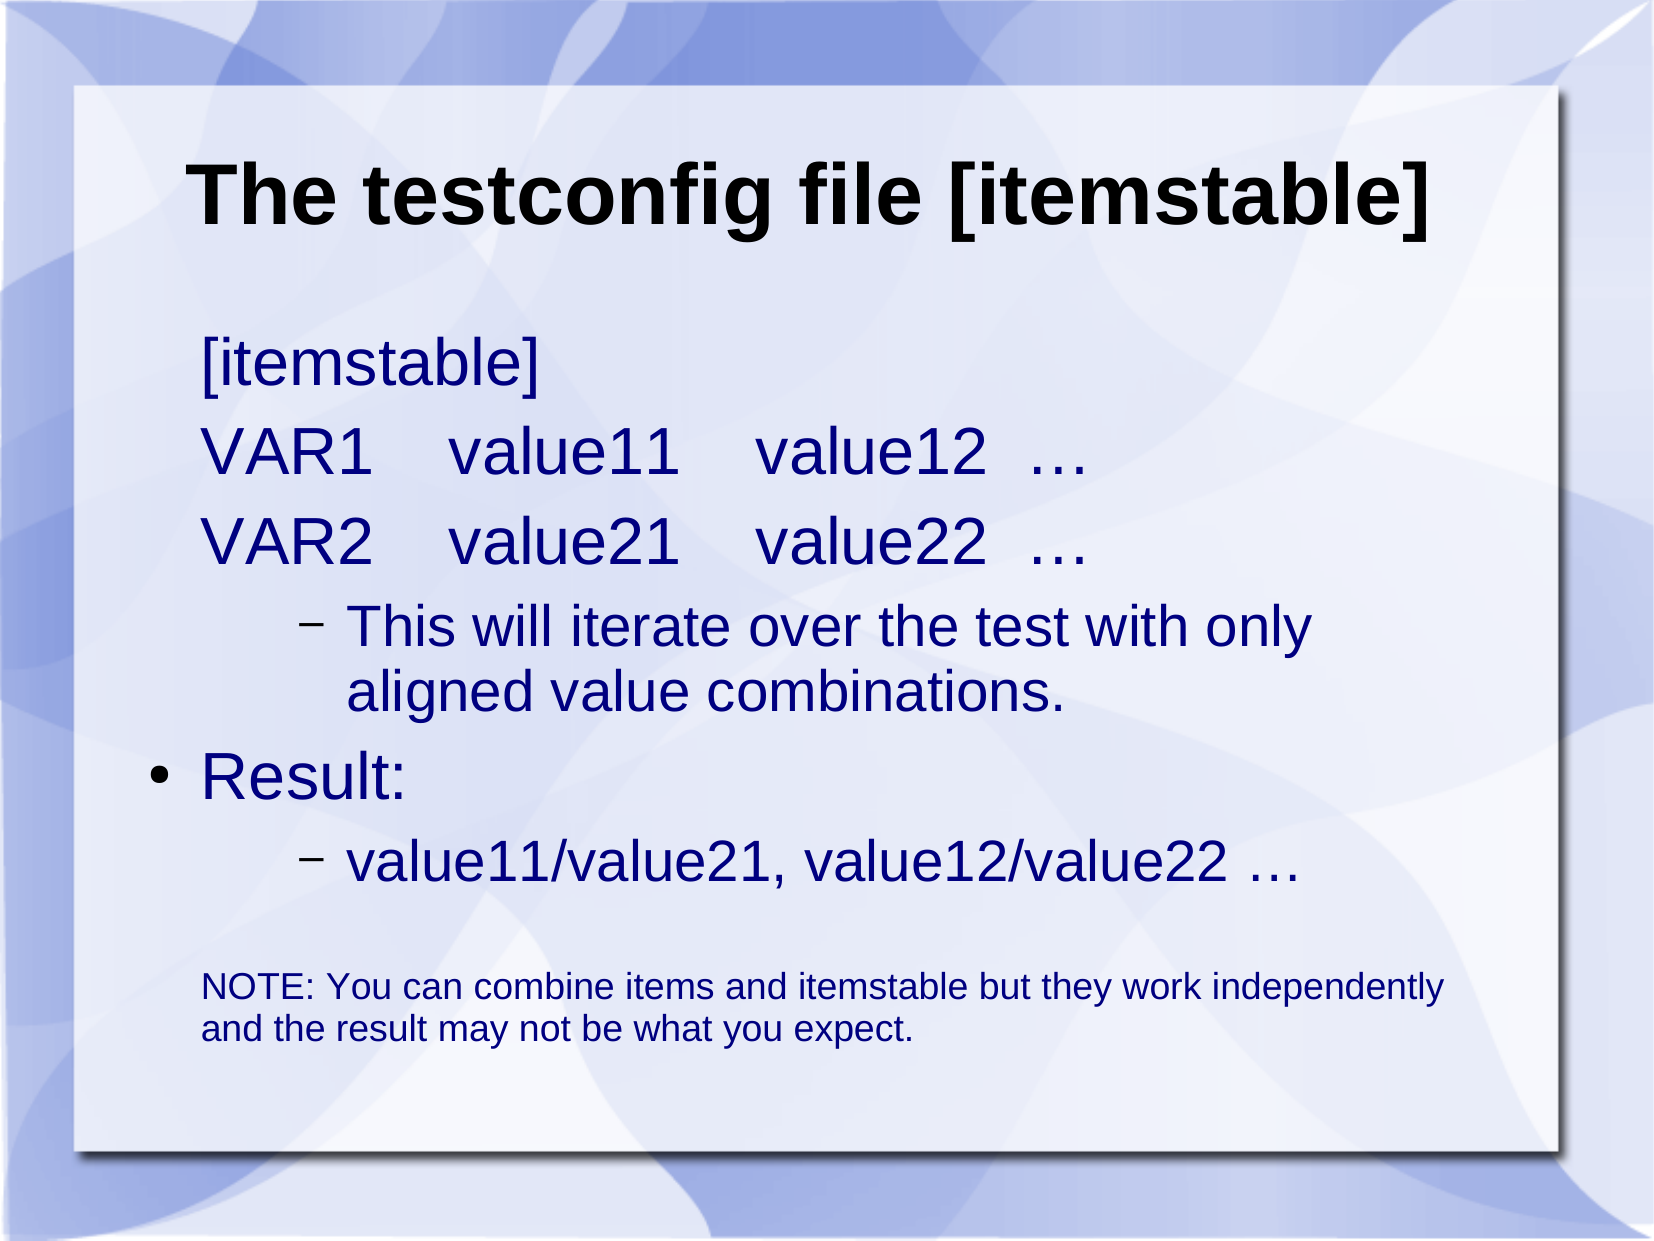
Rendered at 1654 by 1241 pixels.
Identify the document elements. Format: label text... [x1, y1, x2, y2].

list [itemstable] VAR1 value11 value12 … VAR2 value21 value22 … This will iterate over the test with only aligned value combinations. Result: value11/value21, value12/value22 … NOTE: You can combine items and itemstable but they work independently and the result may not be what you expect. [129, 324, 1489, 1050]
title The testconfig file [itemstable] [82, 90, 1536, 298]
picture [0, 0, 1654, 1241]
